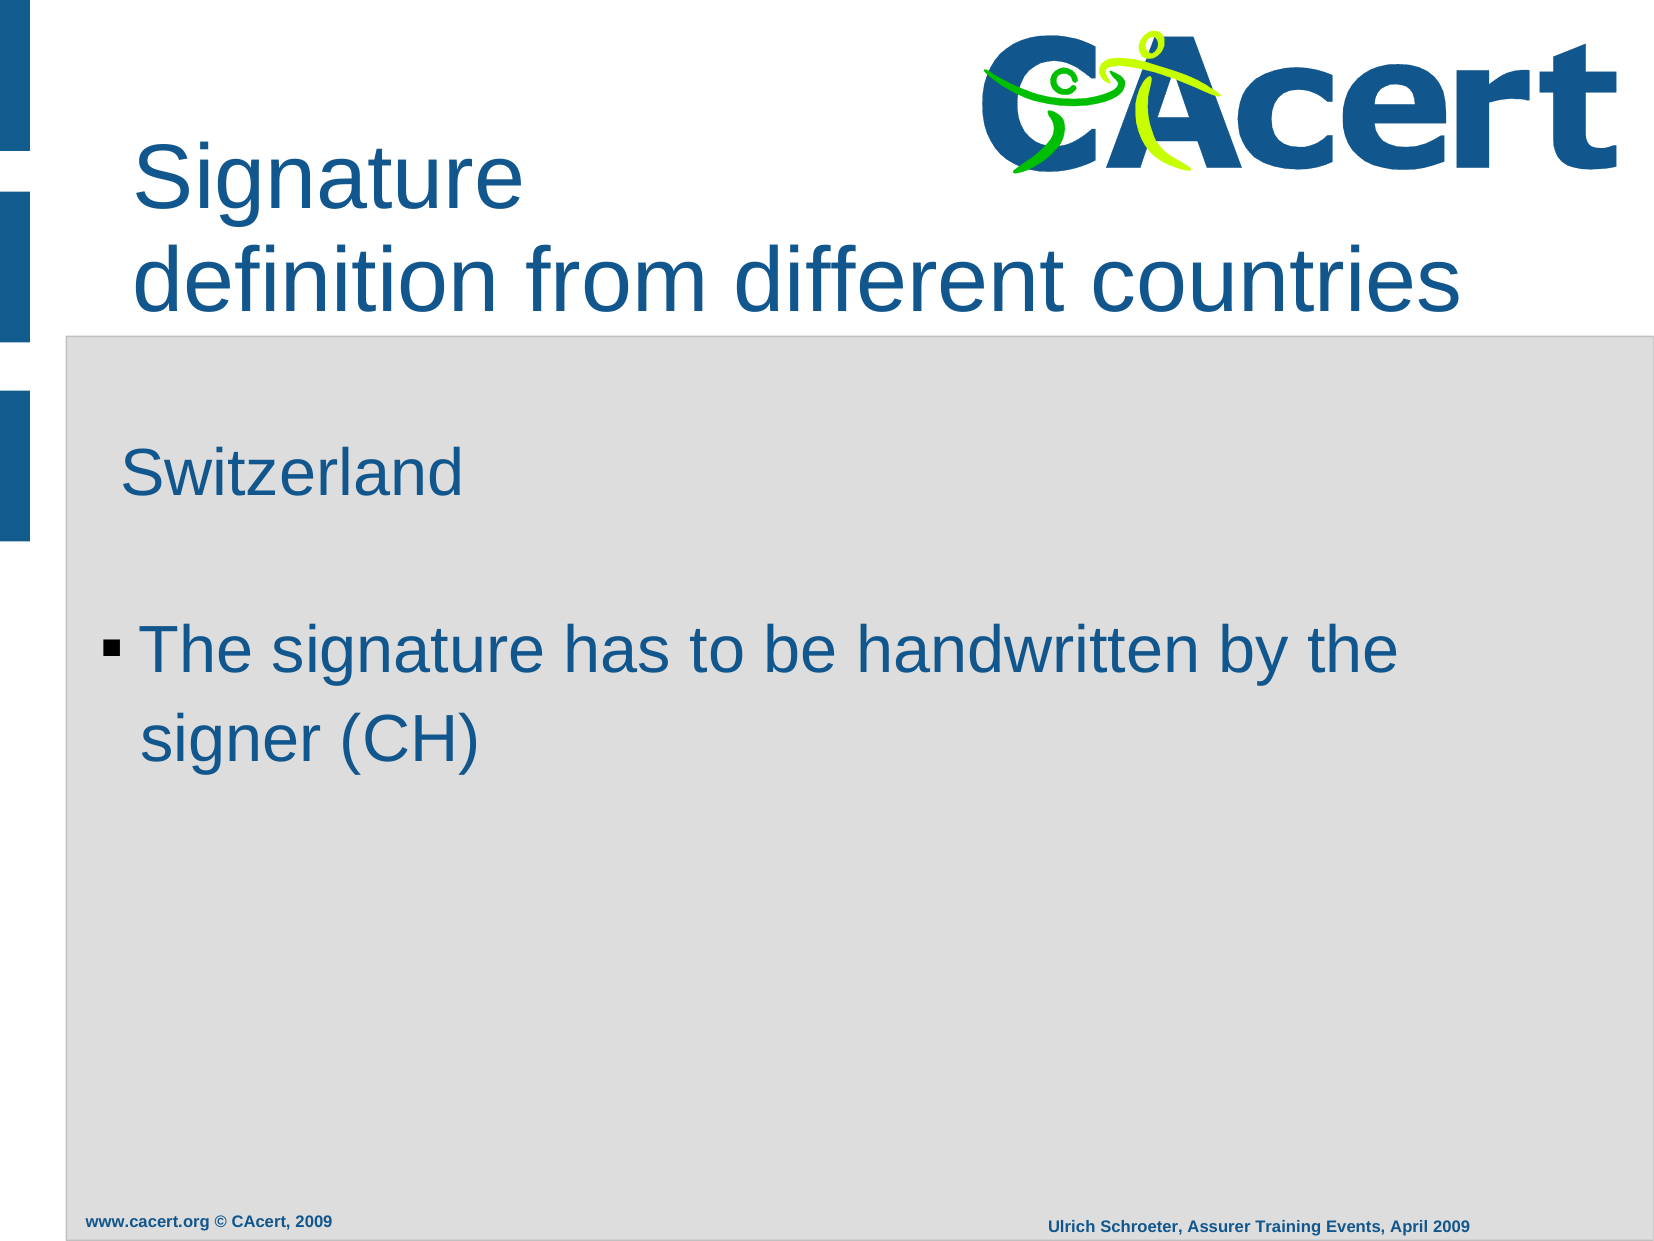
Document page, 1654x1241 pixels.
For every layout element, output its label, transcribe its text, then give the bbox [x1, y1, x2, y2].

text_box Switzerland The signature has to be handwritten by the signer (CH) [88, 413, 1595, 784]
text_box Signature definition from different countries [118, 118, 1480, 339]
